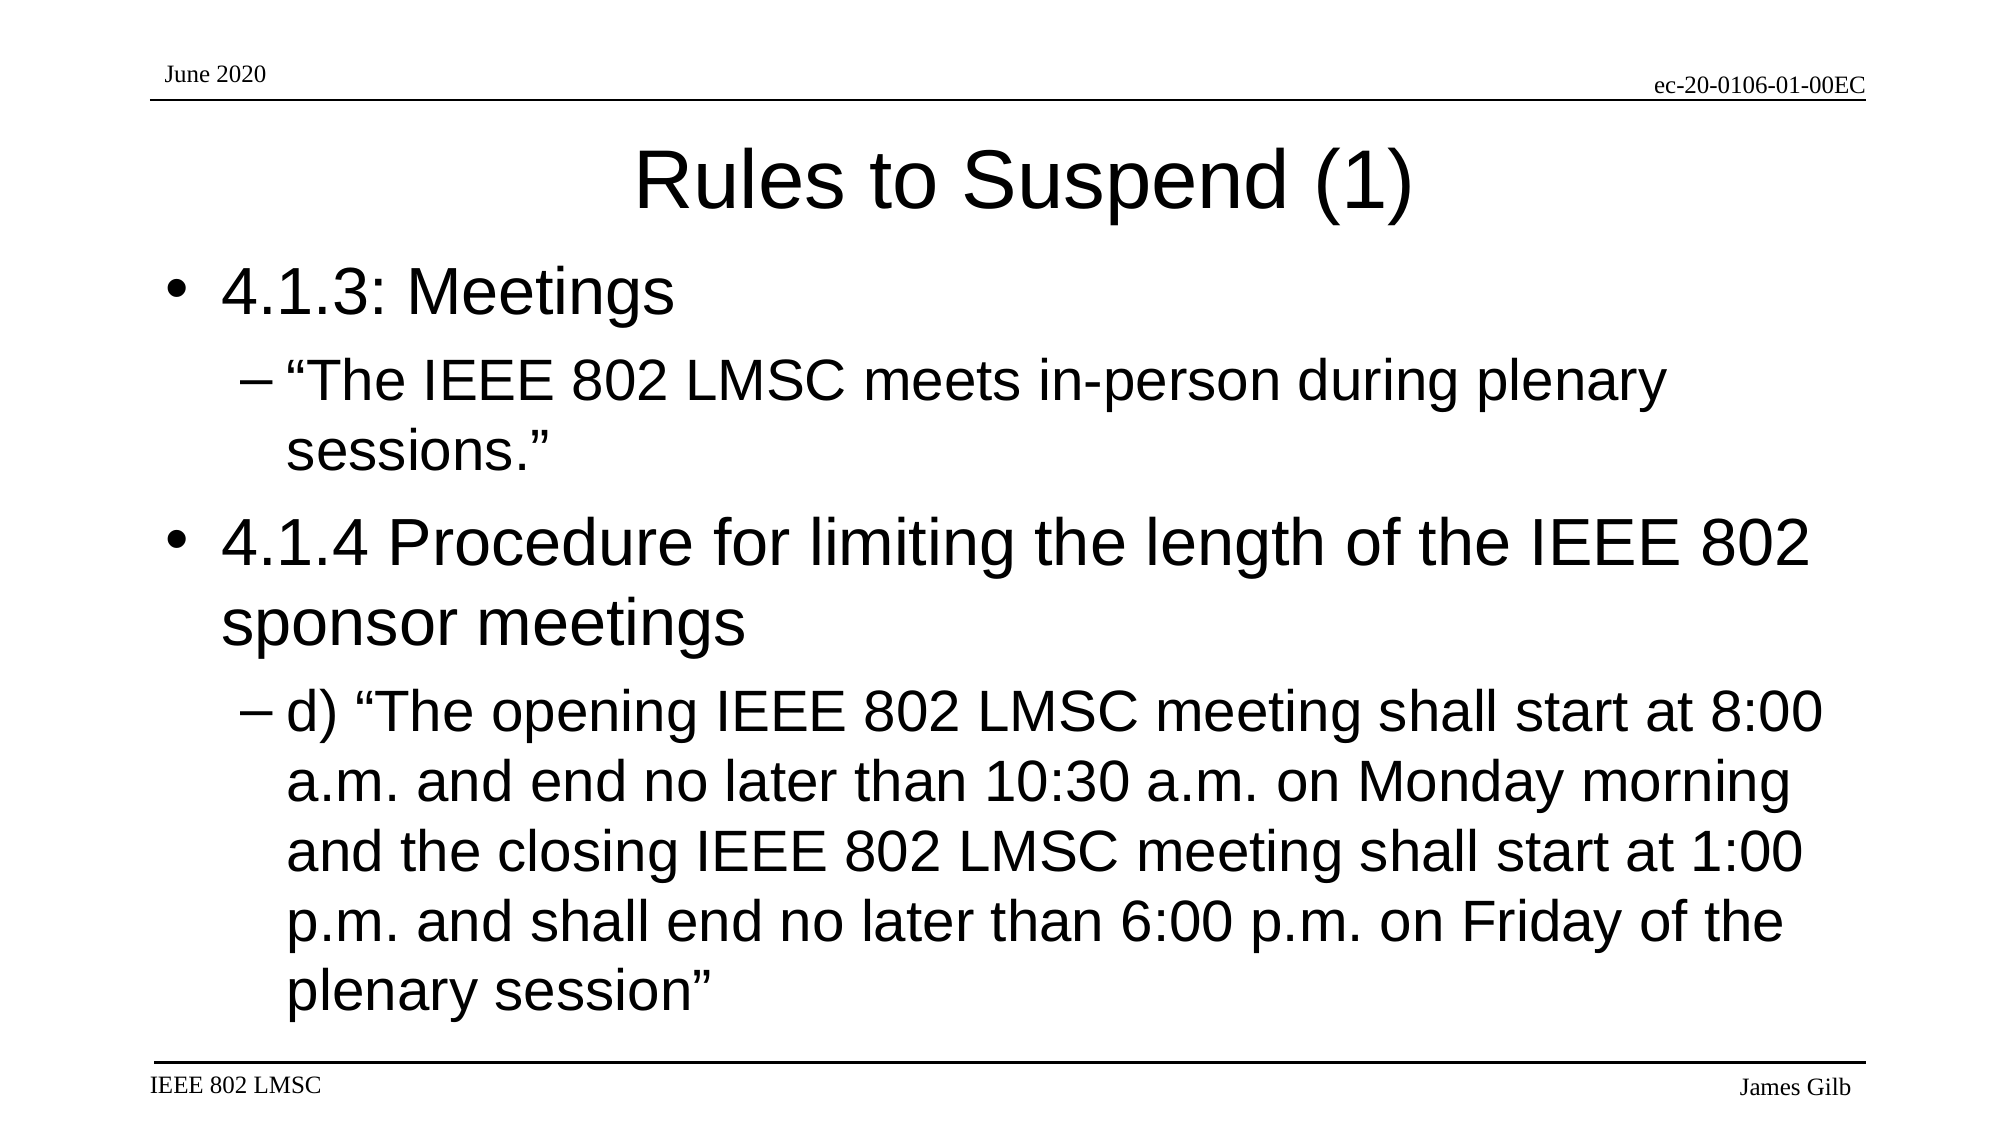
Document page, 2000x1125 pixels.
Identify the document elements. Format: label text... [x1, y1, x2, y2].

title Rules to Suspend (1) [149, 112, 1900, 238]
list 4.1.3: Meetings “The IEEE 802 LMSC meets in-person during plenary sessions.” 4.1.4 Procedure for limiting the length of the IEEE 802 sponsor meetings d) “The opening IEEE 802 LMSC meeting shall start at 8:00 a.m. and end no later than 10:30 a.m. on Monday morning and the closing IEEE 802 LMSC meeting shall start at 1:00 p.m. and shall end no later than 6:00 p.m. on Friday of the plenary session” [149, 239, 1900, 1051]
